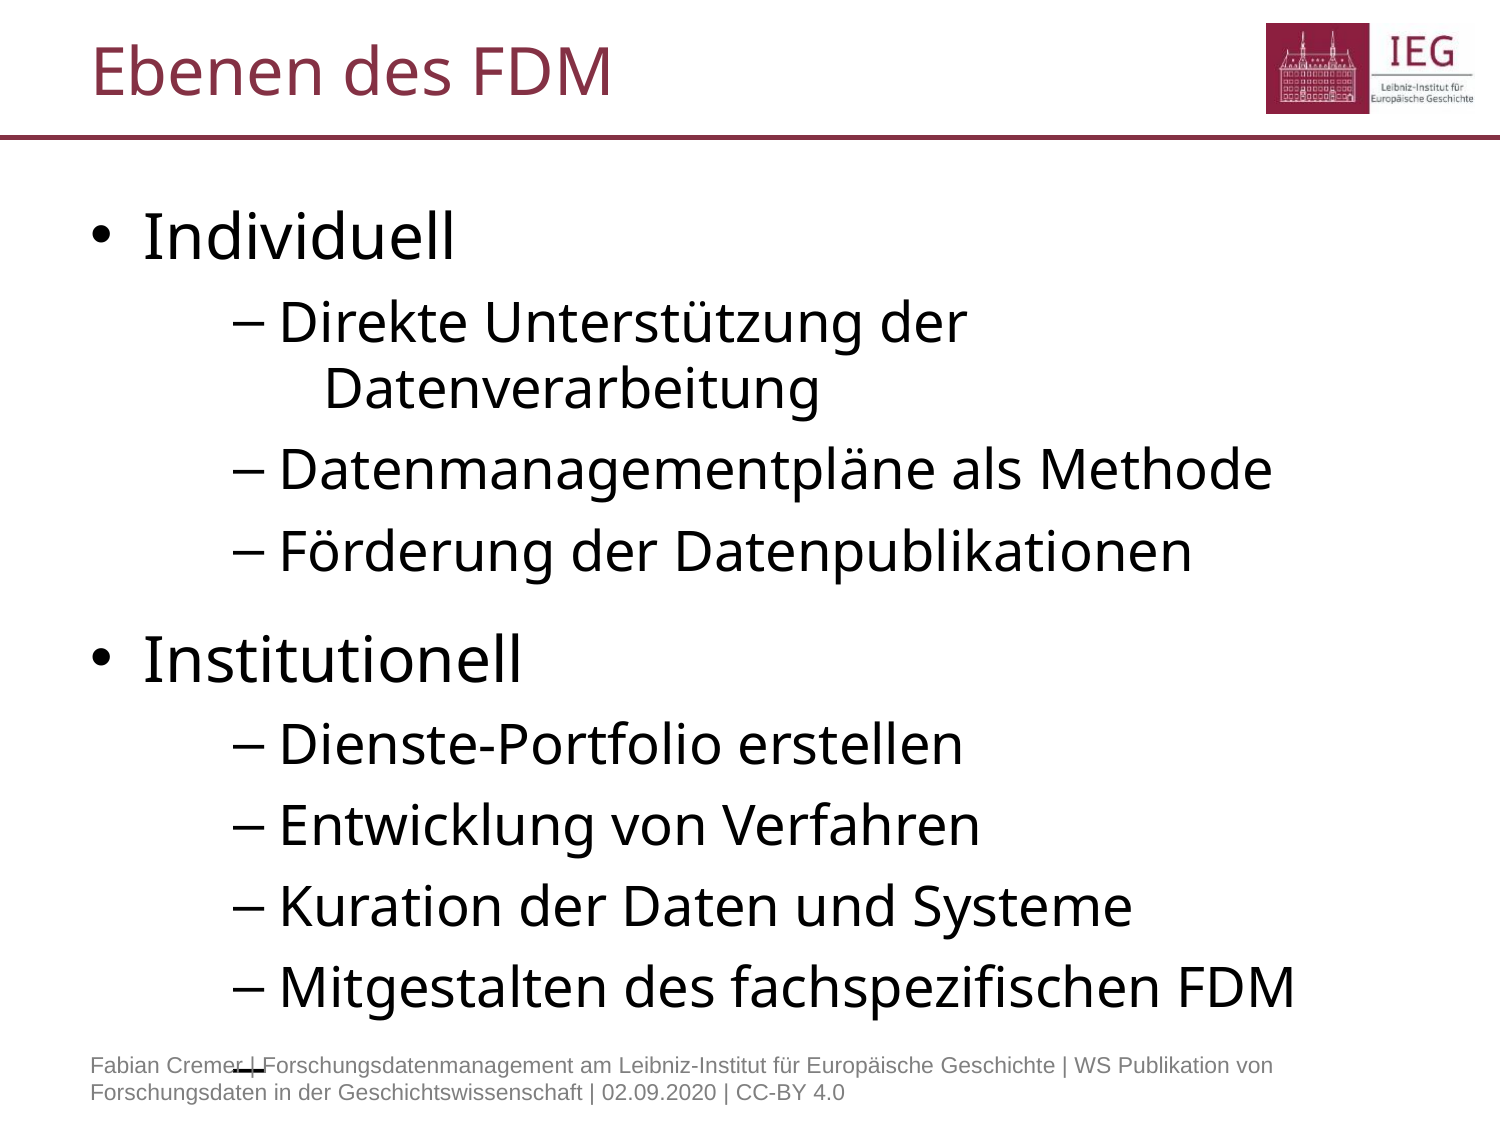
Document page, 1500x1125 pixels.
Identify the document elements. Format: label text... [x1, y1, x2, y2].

title Ebenen des FDM [75, 0, 1229, 138]
text_box Fabian Cremer | Forschungsdatenmanagement am Leibniz-Institut für Europäische Geschichte | WS Publikation von Forschungsdaten in der Geschichtswissenschaft | 02.09.2020 | CC-BY 4.0 [75, 1042, 1426, 1103]
list Individuell Direkte Unterstützung der Datenverarbeitung Datenmanagementpläne als Methode Förderung der Datenpublikationen Institutionell Dienste-Portfolio erstellen Entwicklung von Verfahren Kuration der Daten und Systeme Mitgestalten des fachspezifischen FDM [75, 187, 1464, 1028]
